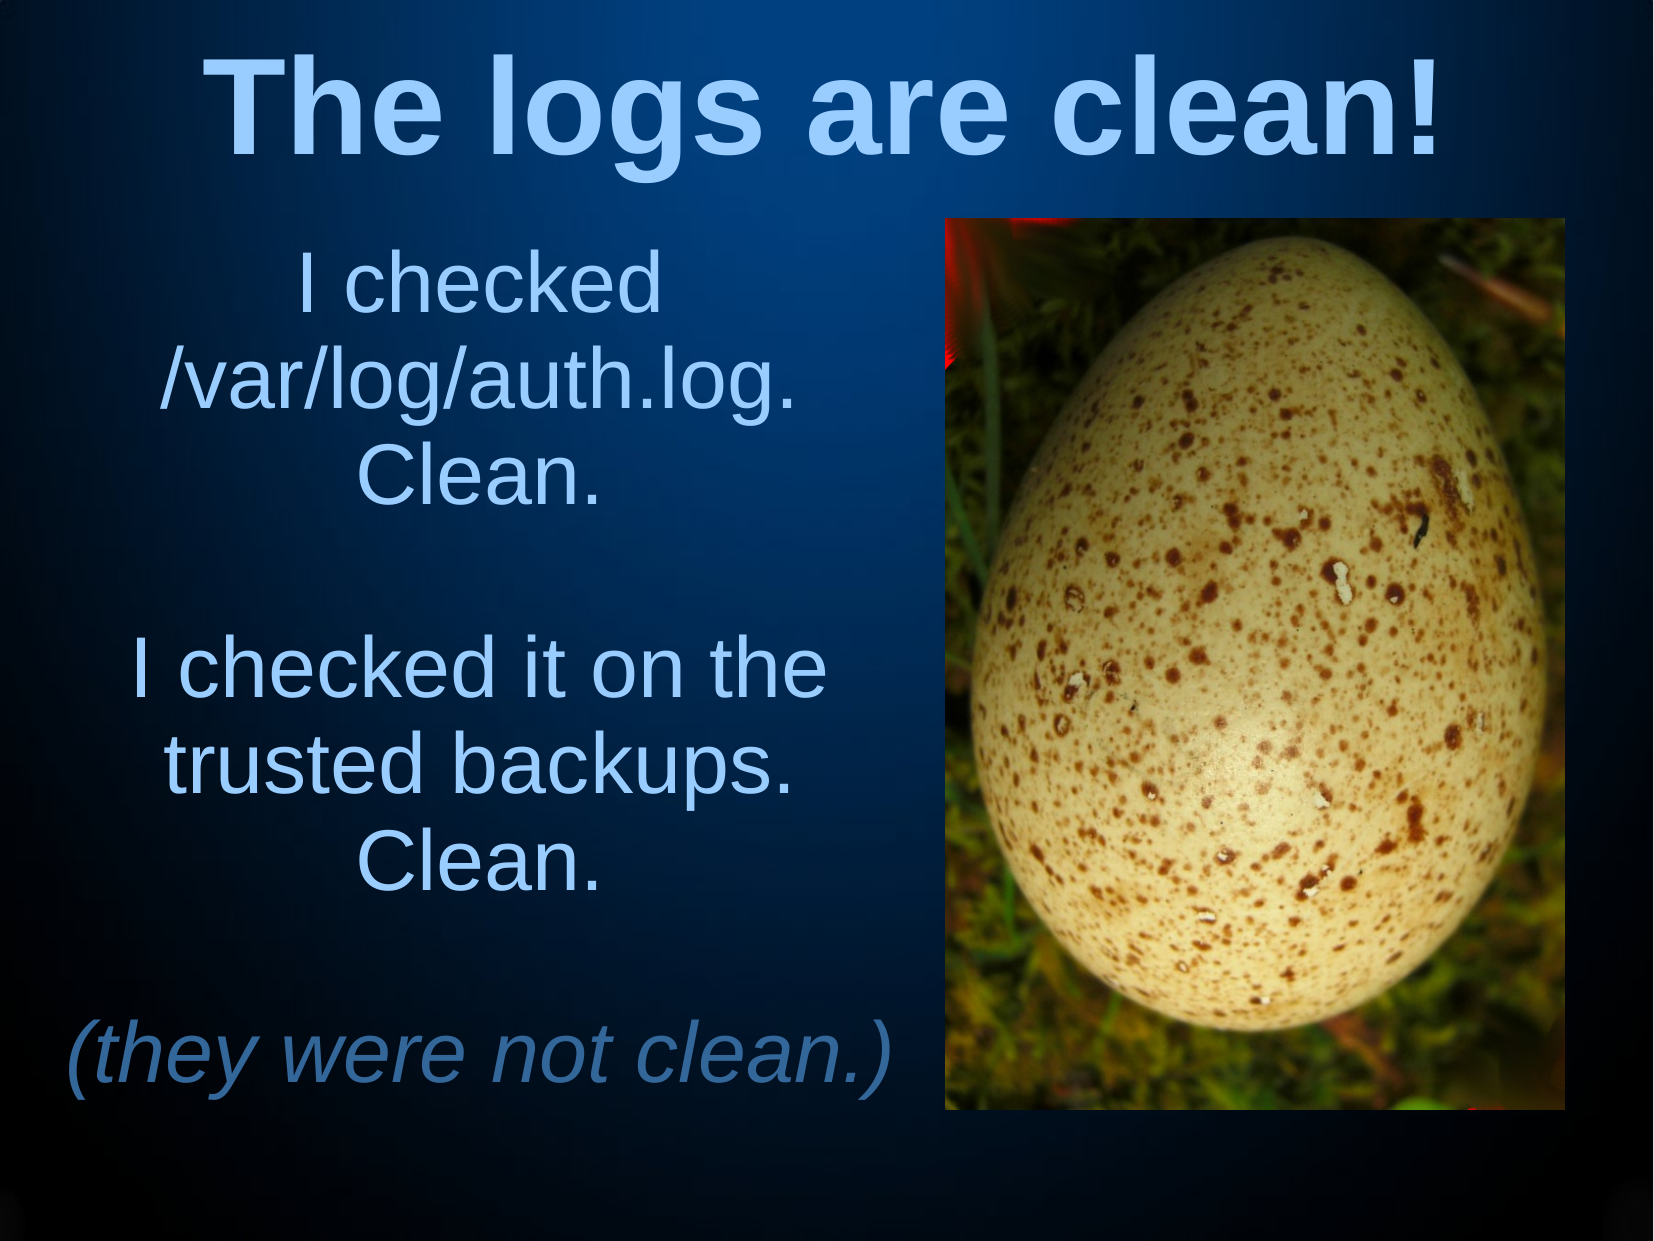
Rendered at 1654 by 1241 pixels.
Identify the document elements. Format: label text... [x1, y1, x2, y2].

title The logs are clean! [0, 2, 1651, 211]
picture [0, 0, 1654, 1241]
title I checked /var/log/auth.log. Clean. I checked it on the trusted backups. Clean. (they were not clean.) [60, 225, 901, 1111]
